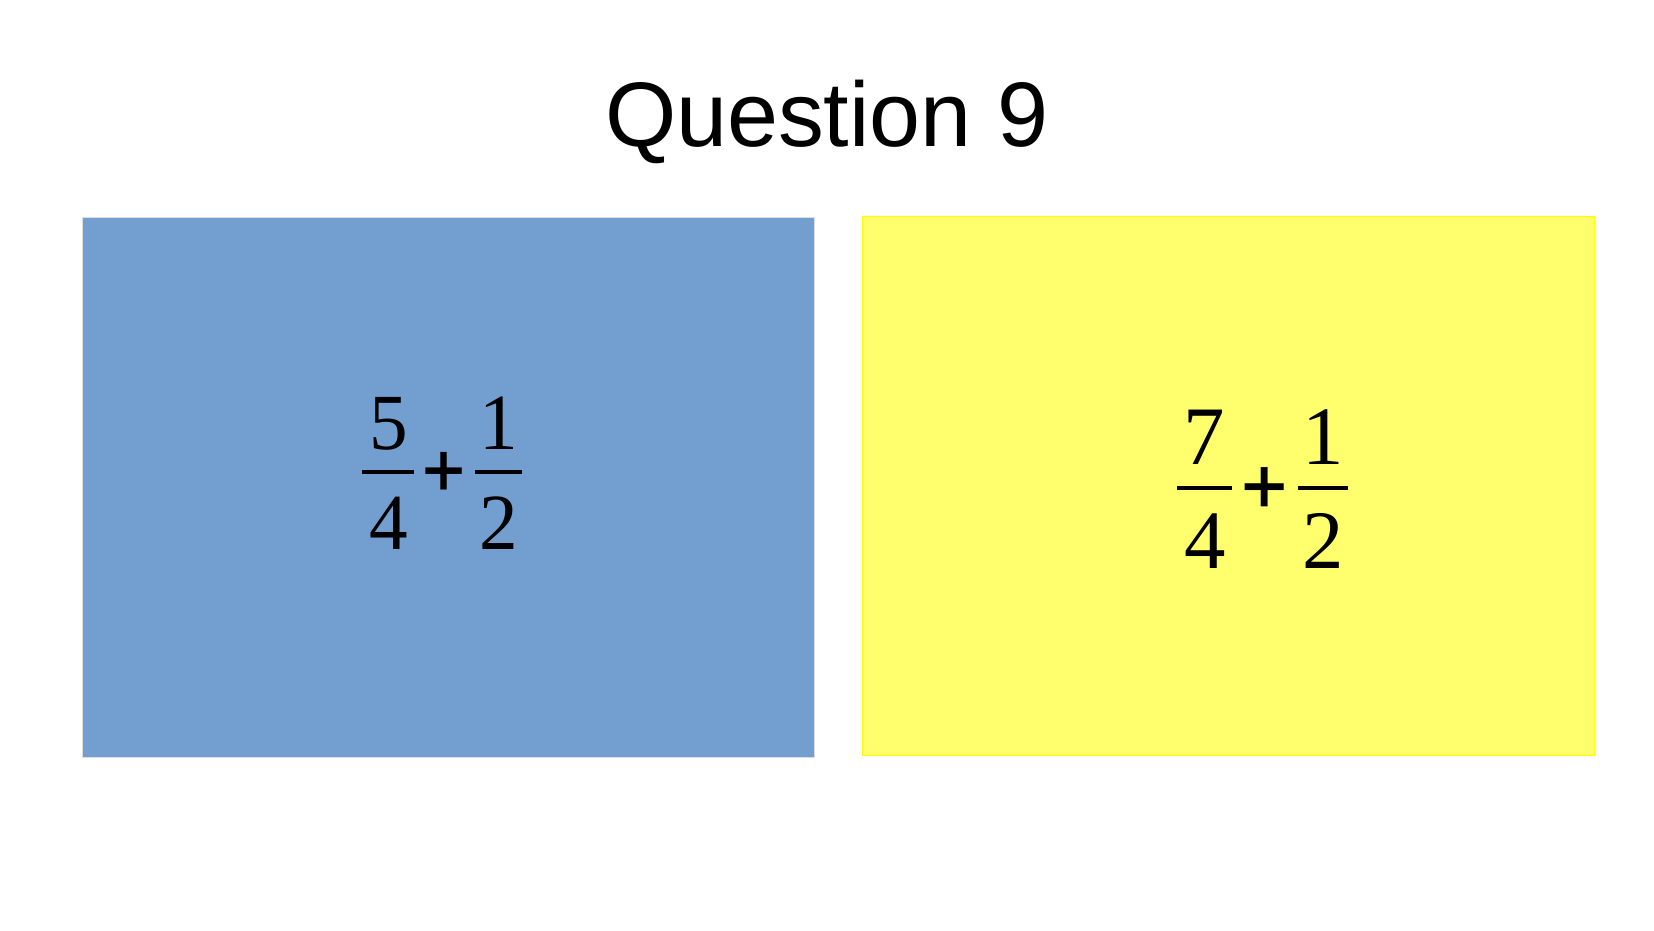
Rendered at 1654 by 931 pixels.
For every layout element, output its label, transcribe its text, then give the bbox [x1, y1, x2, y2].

chart [353, 377, 532, 566]
text_box [862, 216, 1595, 756]
text_box [82, 217, 815, 758]
title Question 9 [82, 37, 1571, 193]
chart [1167, 389, 1359, 587]
chart [85, 213, 97, 302]
